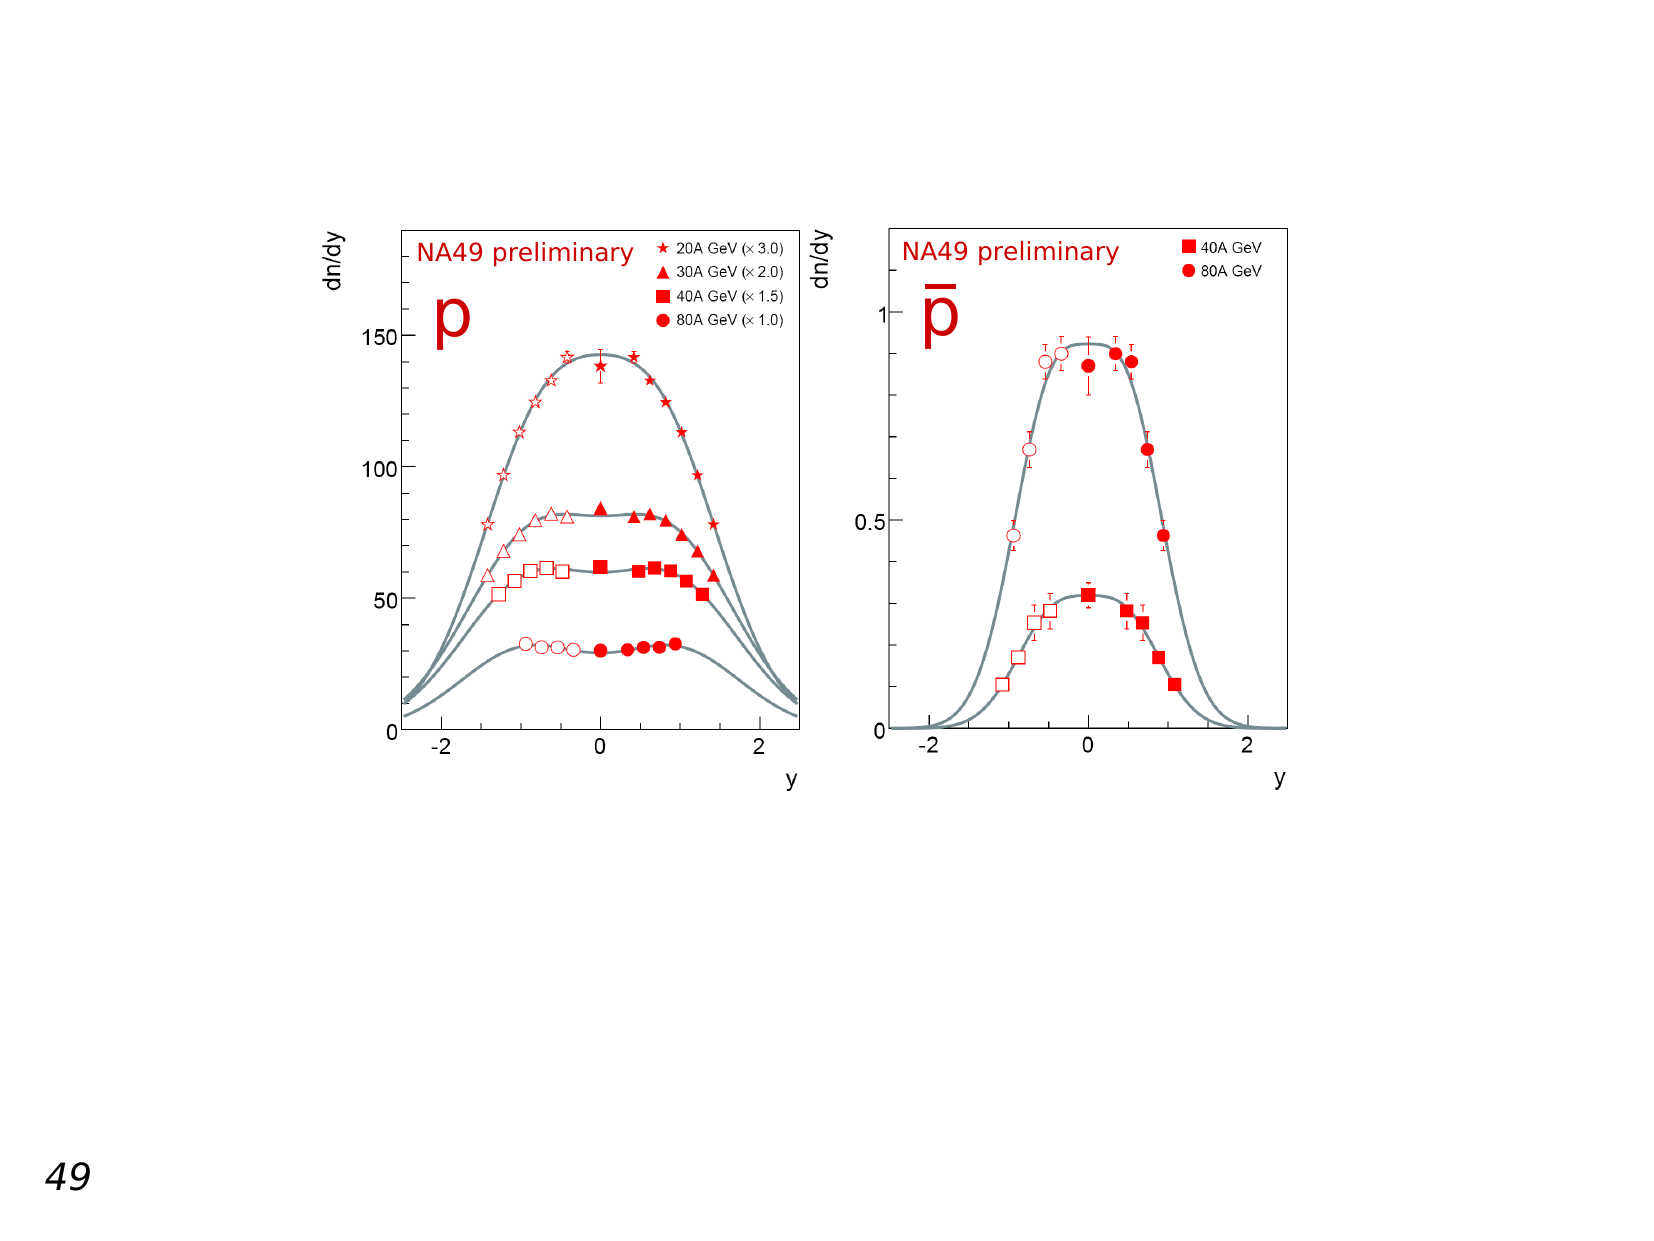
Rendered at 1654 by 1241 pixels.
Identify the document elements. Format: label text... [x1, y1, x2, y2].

text_box p [904, 275, 977, 360]
picture [313, 220, 1299, 797]
text_box p [416, 275, 489, 361]
text_box NA49 preliminary [886, 229, 1136, 275]
text_box NA49 preliminary [401, 230, 650, 275]
